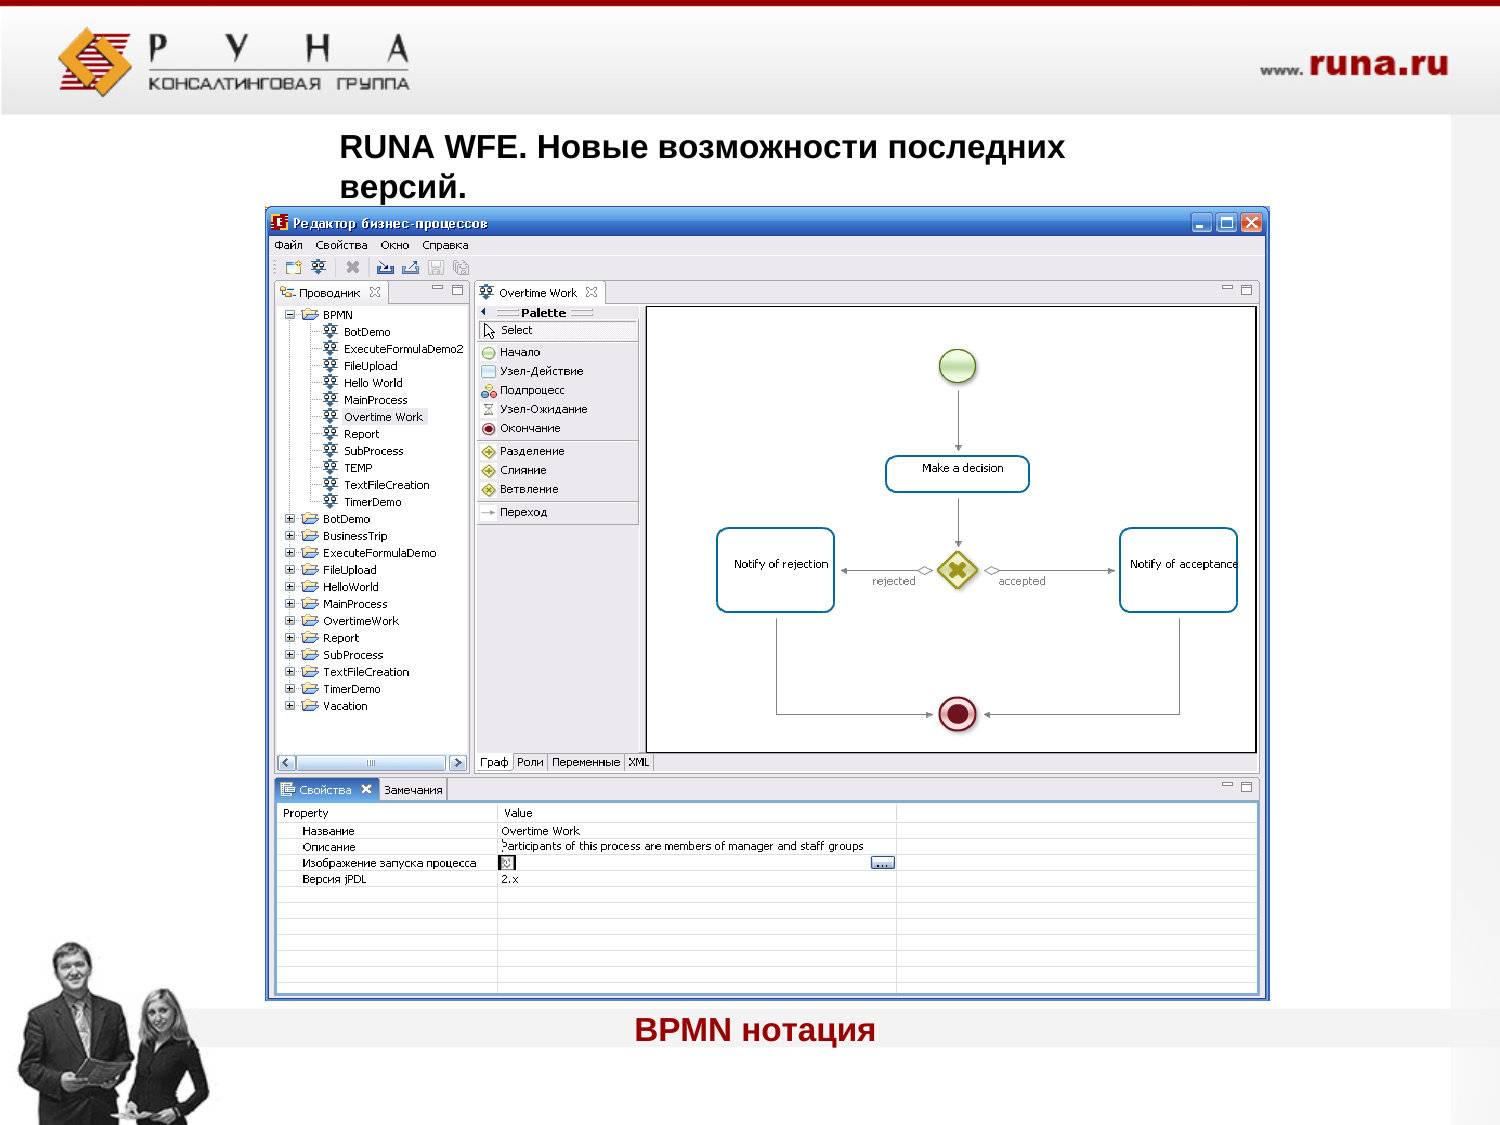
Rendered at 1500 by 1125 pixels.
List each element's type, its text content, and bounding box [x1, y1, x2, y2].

text_box BPMN нотация [159, 1000, 1353, 1048]
text_box RUNA WFE. Новые возможности последних версий. [324, 118, 1218, 173]
picture [0, 0, 1500, 1125]
